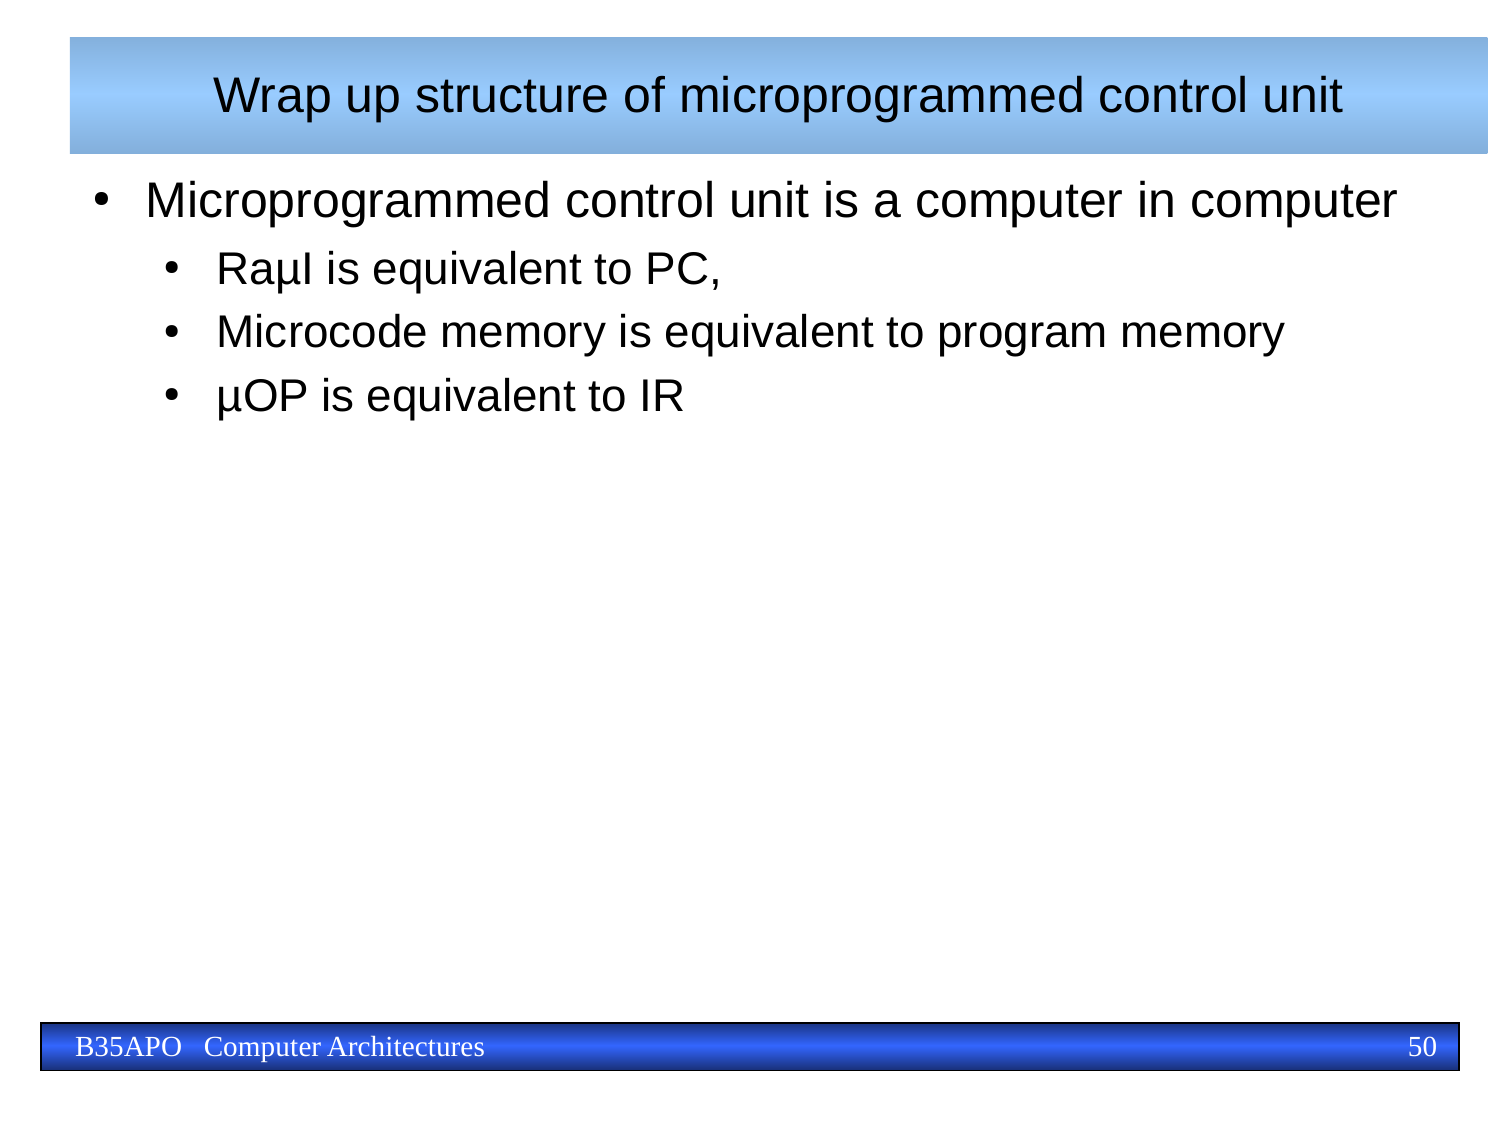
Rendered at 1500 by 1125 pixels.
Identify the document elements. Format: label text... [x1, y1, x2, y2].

title Wrap up structure of microprogrammed control unit [69, 37, 1488, 154]
list Microprogrammed control unit is a computer in computer RaµI is equivalent to PC, Microcode memory is equivalent to program memory µOP is equivalent to IR [75, 172, 1426, 916]
